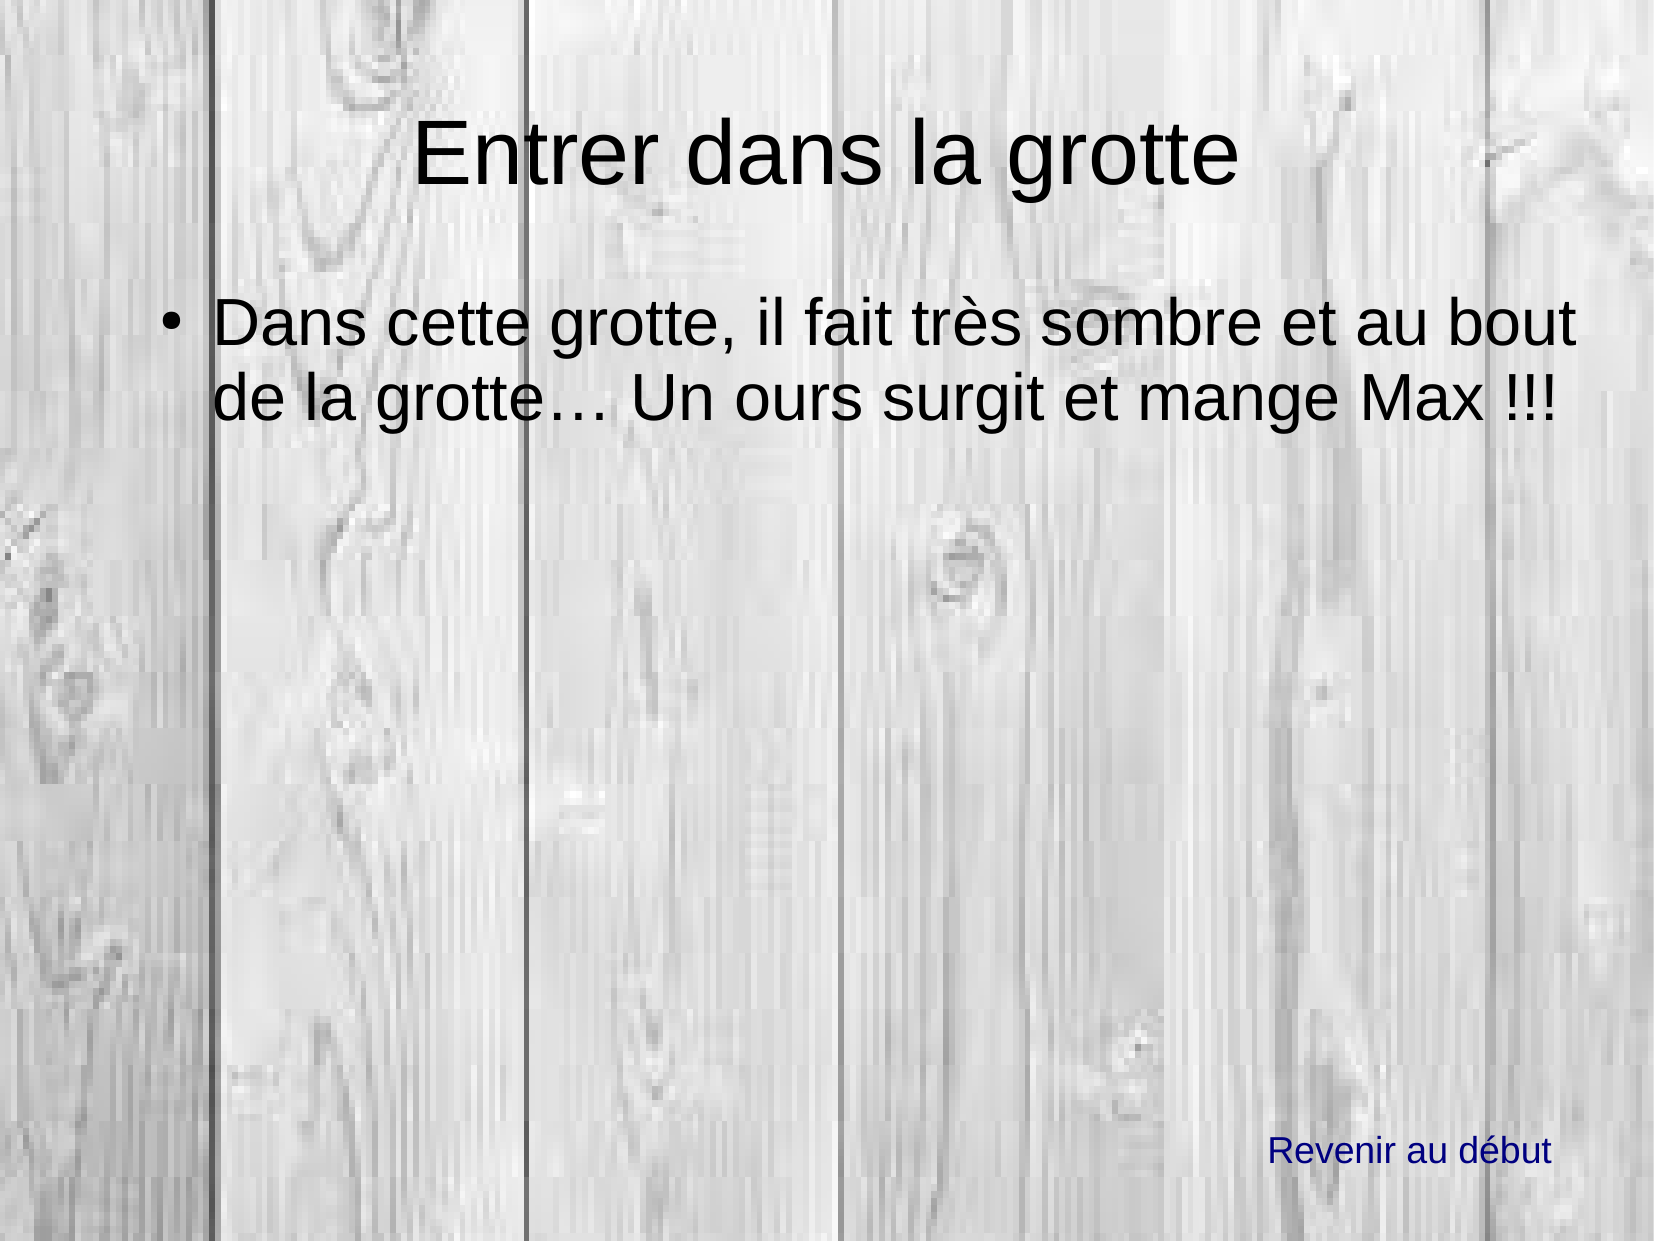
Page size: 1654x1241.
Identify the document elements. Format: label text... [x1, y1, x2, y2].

text_box Revenir au début [1252, 1122, 1595, 1193]
list Dans cette grotte, il fait très sombre et au bout de la grotte… Un ours surgit et mange Max !!! [141, 284, 1630, 1004]
title Entrer dans la grotte [82, 49, 1571, 257]
picture [0, 0, 1654, 1241]
